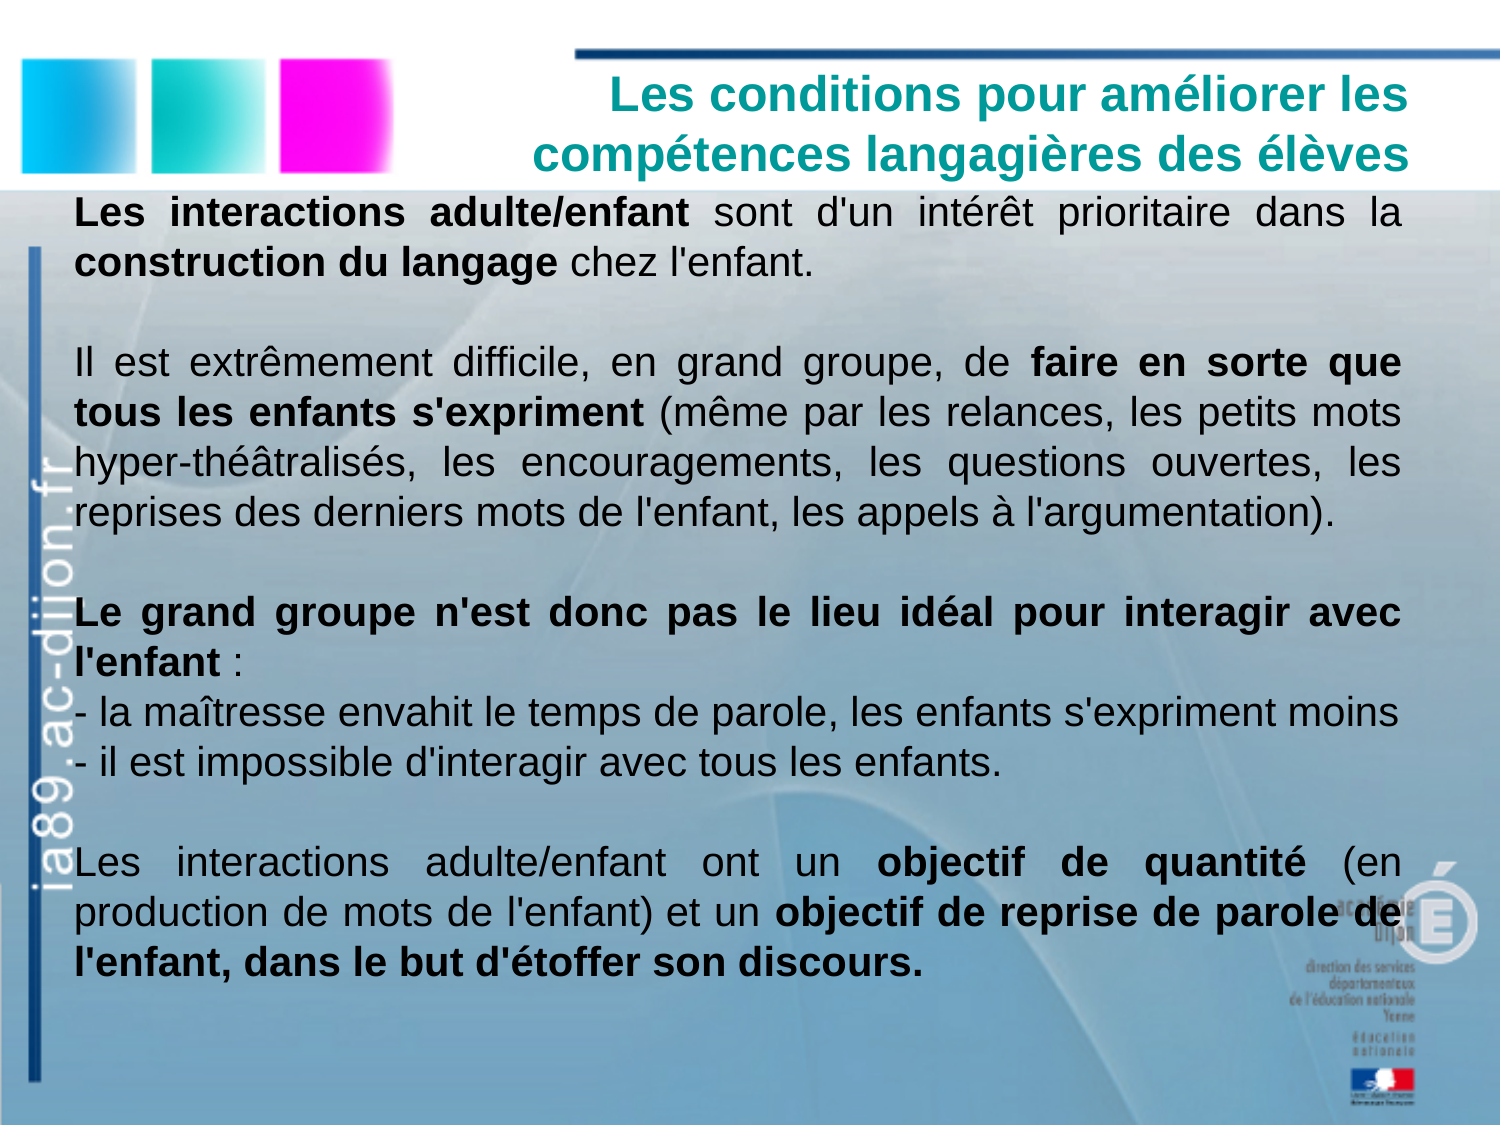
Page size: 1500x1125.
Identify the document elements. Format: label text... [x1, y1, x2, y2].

picture [0, 0, 1500, 1125]
text_box Les interactions adulte/enfant sont d'un intérêt prioritaire dans la construction du langage chez l'enfant. Il est extrêmement difficile, en grand groupe, de faire en sorte que tous les enfants s'expriment (même par les relances, les petits mots hyper-théâtralisés, les encouragements, les questions ouvertes, les reprises des derniers mots de l'enfant, les appels à l'argumentation). Le grand groupe n'est donc pas le lieu idéal pour interagir avec l'enfant : - la maîtresse envahit le temps de parole, les enfants s'expriment moins - il est impossible d'interagir avec tous les enfants. Les interactions adulte/enfant ont un objectif de quantité (en production de mots de l'enfant) et un objectif de reprise de parole de l'enfant, dans le but d'étoffer son discours. [59, 177, 1418, 993]
title [454, 42, 1426, 200]
